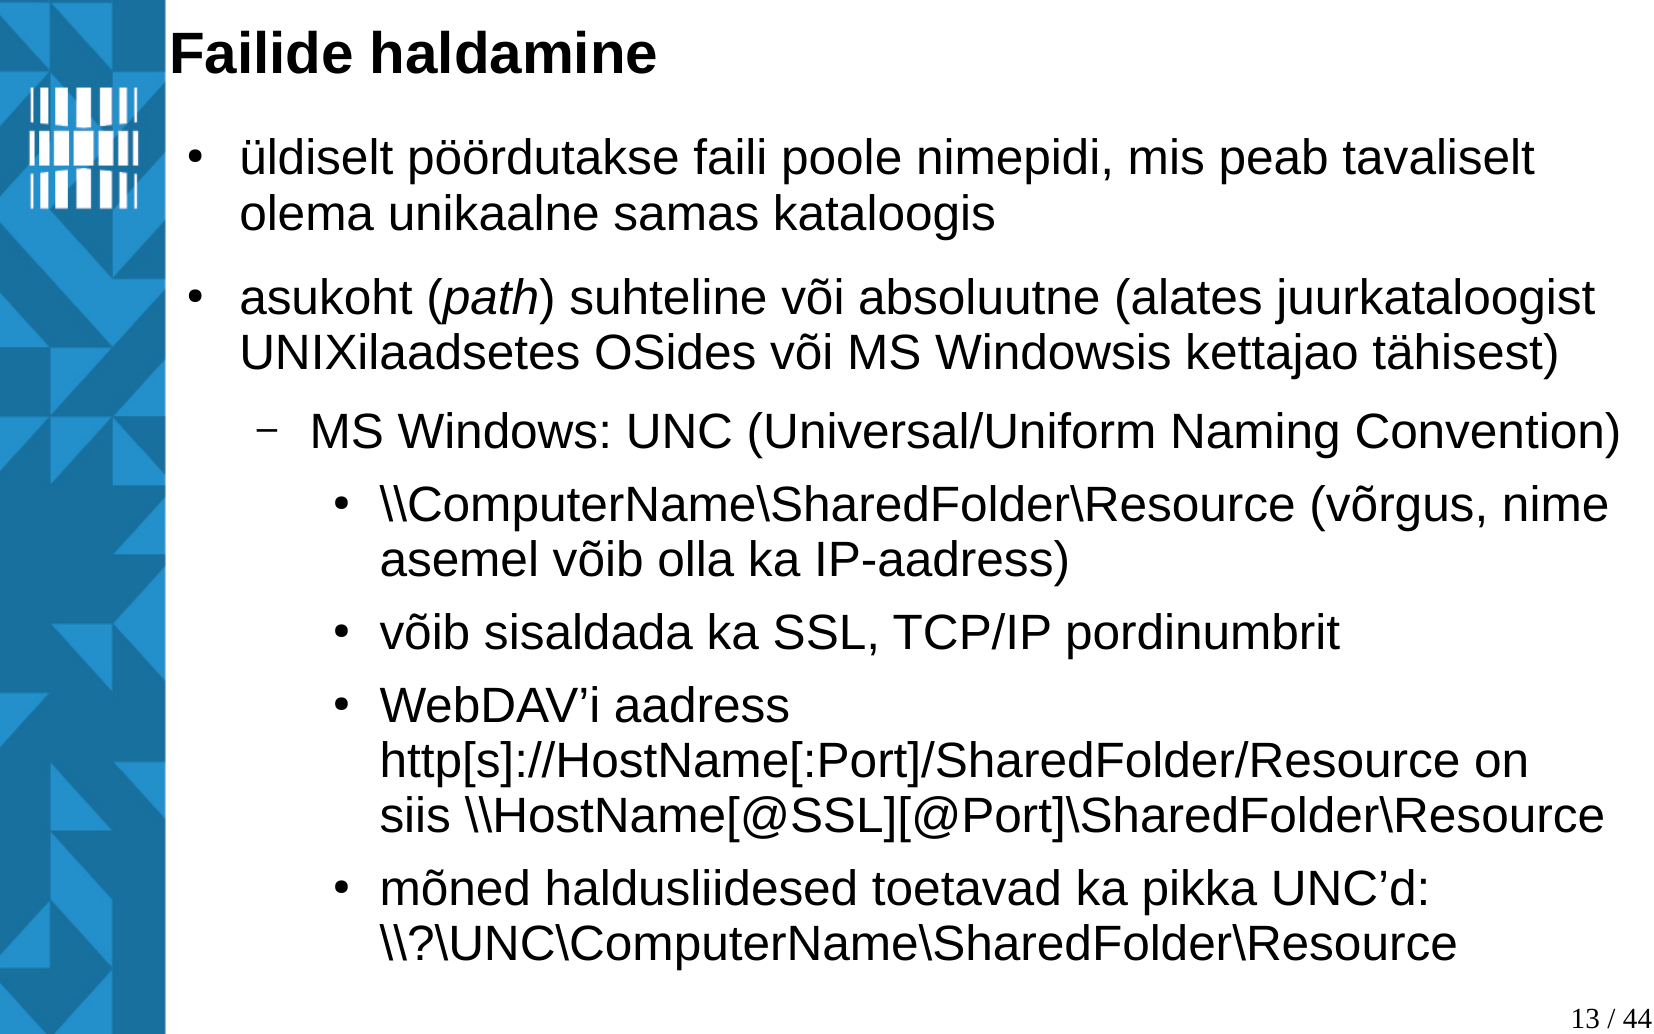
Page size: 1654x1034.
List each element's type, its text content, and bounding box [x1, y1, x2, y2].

title Failide haldamine [169, 11, 1571, 95]
list üldiselt pöördutakse faili poole nimepidi, mis peab tavaliselt olema unikaalne samas kataloogis asukoht (path) suhteline või absoluutne (alates juurkataloogist UNIXilaadsetes OSides või MS Windowsis kettajao tähisest) MS Windows: UNC (Universal/Uniform Naming Convention) \\ComputerName\SharedFolder\Resource (võrgus, nime asemel võib olla ka IP-aadress) võib sisaldada ka SSL, TCP/IP pordinumbrit WebDAV’i aadress http[s]://HostName[:Port]/SharedFolder/Resource on siis \\HostName[@SSL][@Port]\SharedFolder\Resource mõned haldusliidesed toetavad ka pikka UNC’d: \\?\UNC\ComputerName\SharedFolder\Resource [169, 129, 1630, 997]
